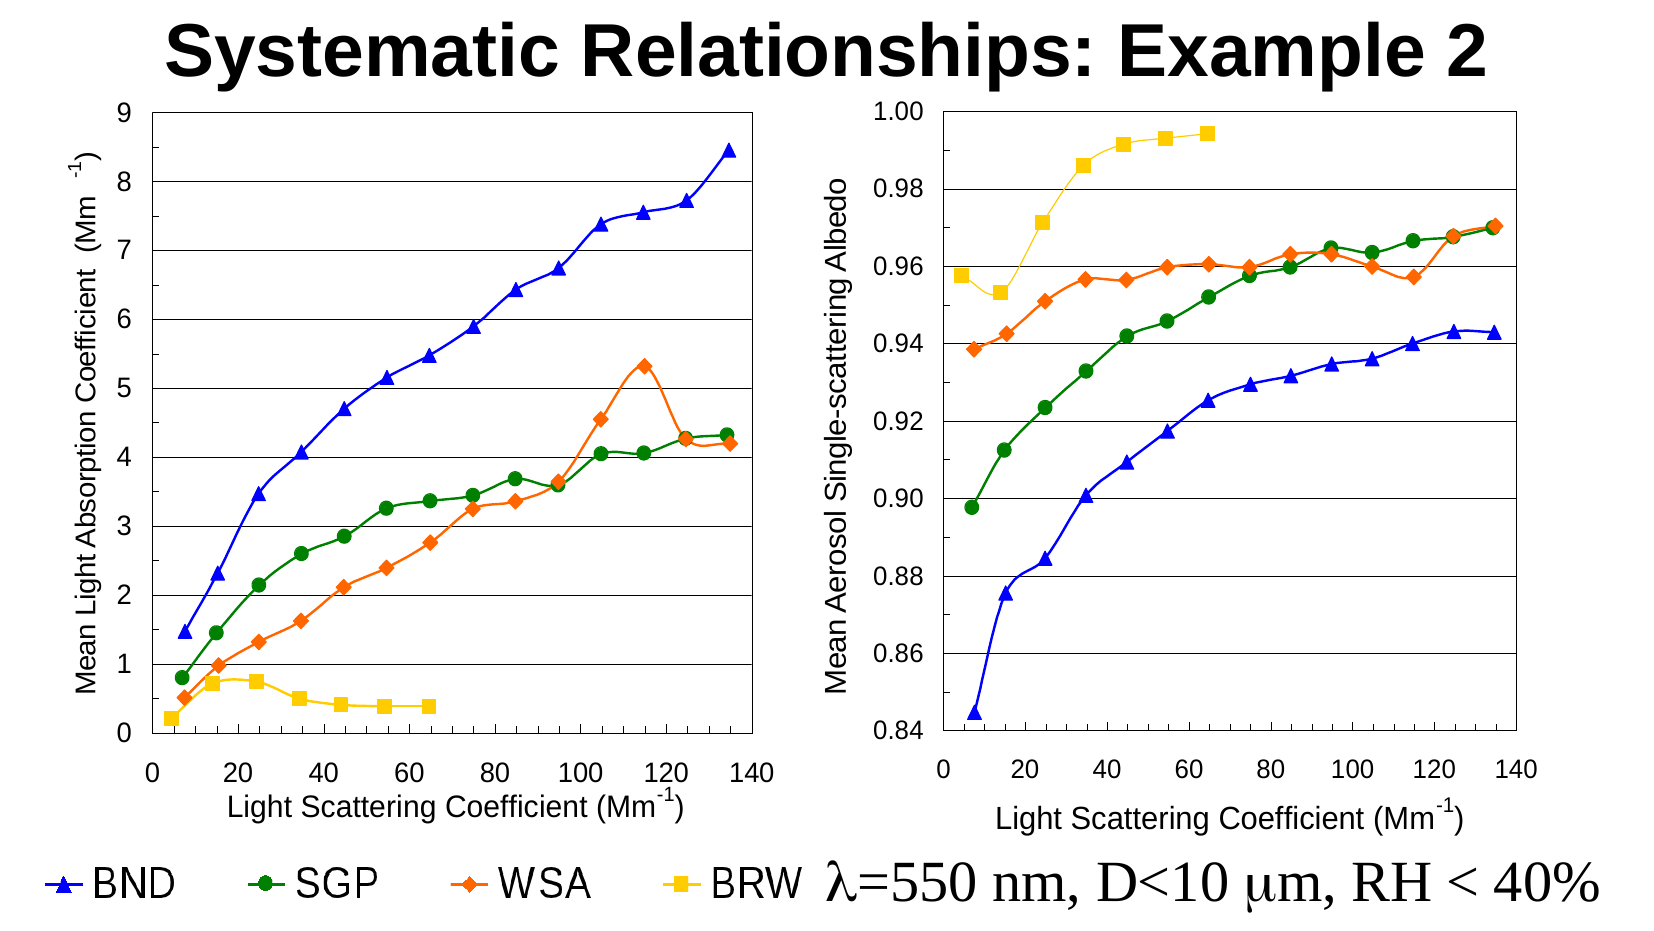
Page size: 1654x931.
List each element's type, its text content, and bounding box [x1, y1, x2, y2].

title Systematic Relationships: Example 2 [0, 7, 1654, 94]
text_box =550 nm, D<10 m, RH < 40% [858, 835, 1651, 921]
chart [1, 821, 858, 929]
picture [47, 94, 784, 843]
picture [806, 94, 1548, 850]
